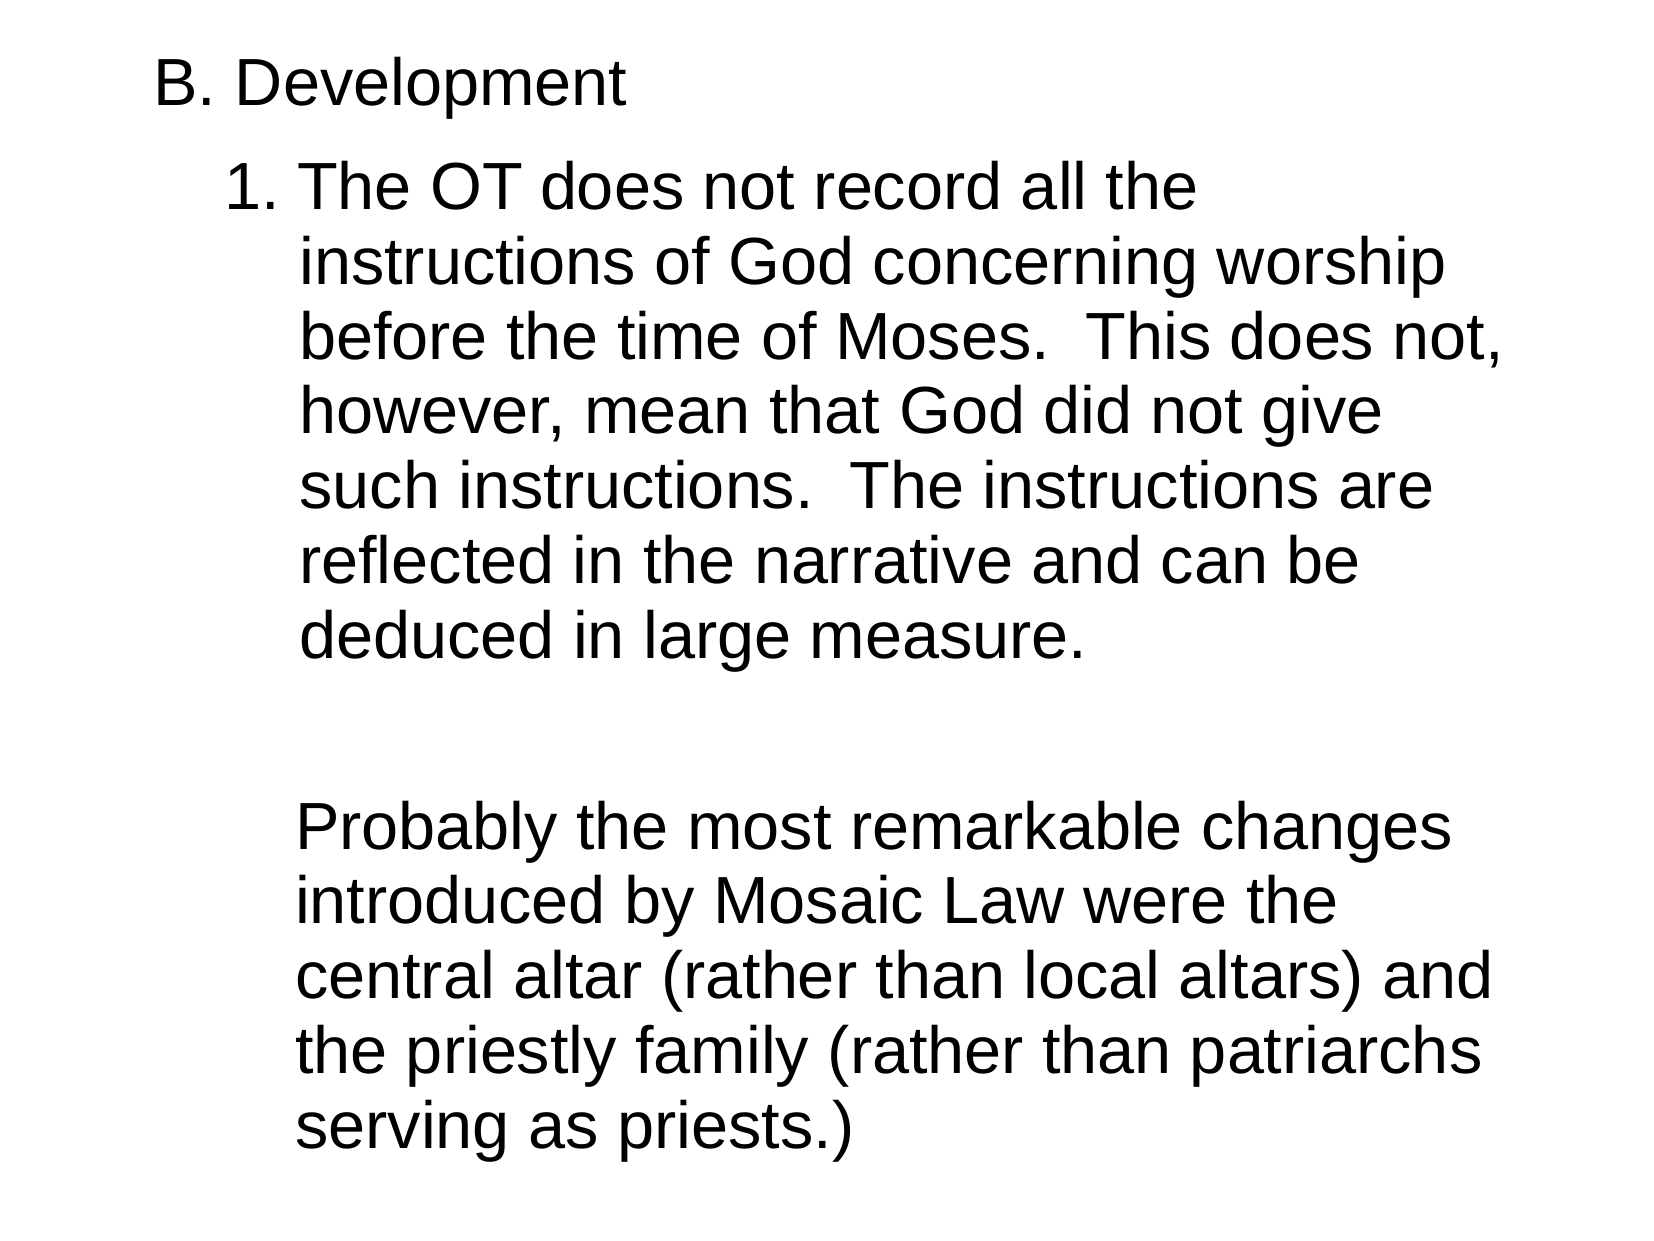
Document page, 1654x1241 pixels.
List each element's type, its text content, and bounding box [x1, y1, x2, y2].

list B. Development 1. The OT does not record all the instructions of God concerning worship before the time of Moses. This does not, however, mean that God did not give such instructions. The instructions are reflected in the narrative and can be deduced in large measure. Probably the most remarkable changes introduced by Mosaic Law were the central altar (rather than local altars) and the priestly family (rather than patriarchs serving as priests.) [82, 45, 1538, 1171]
